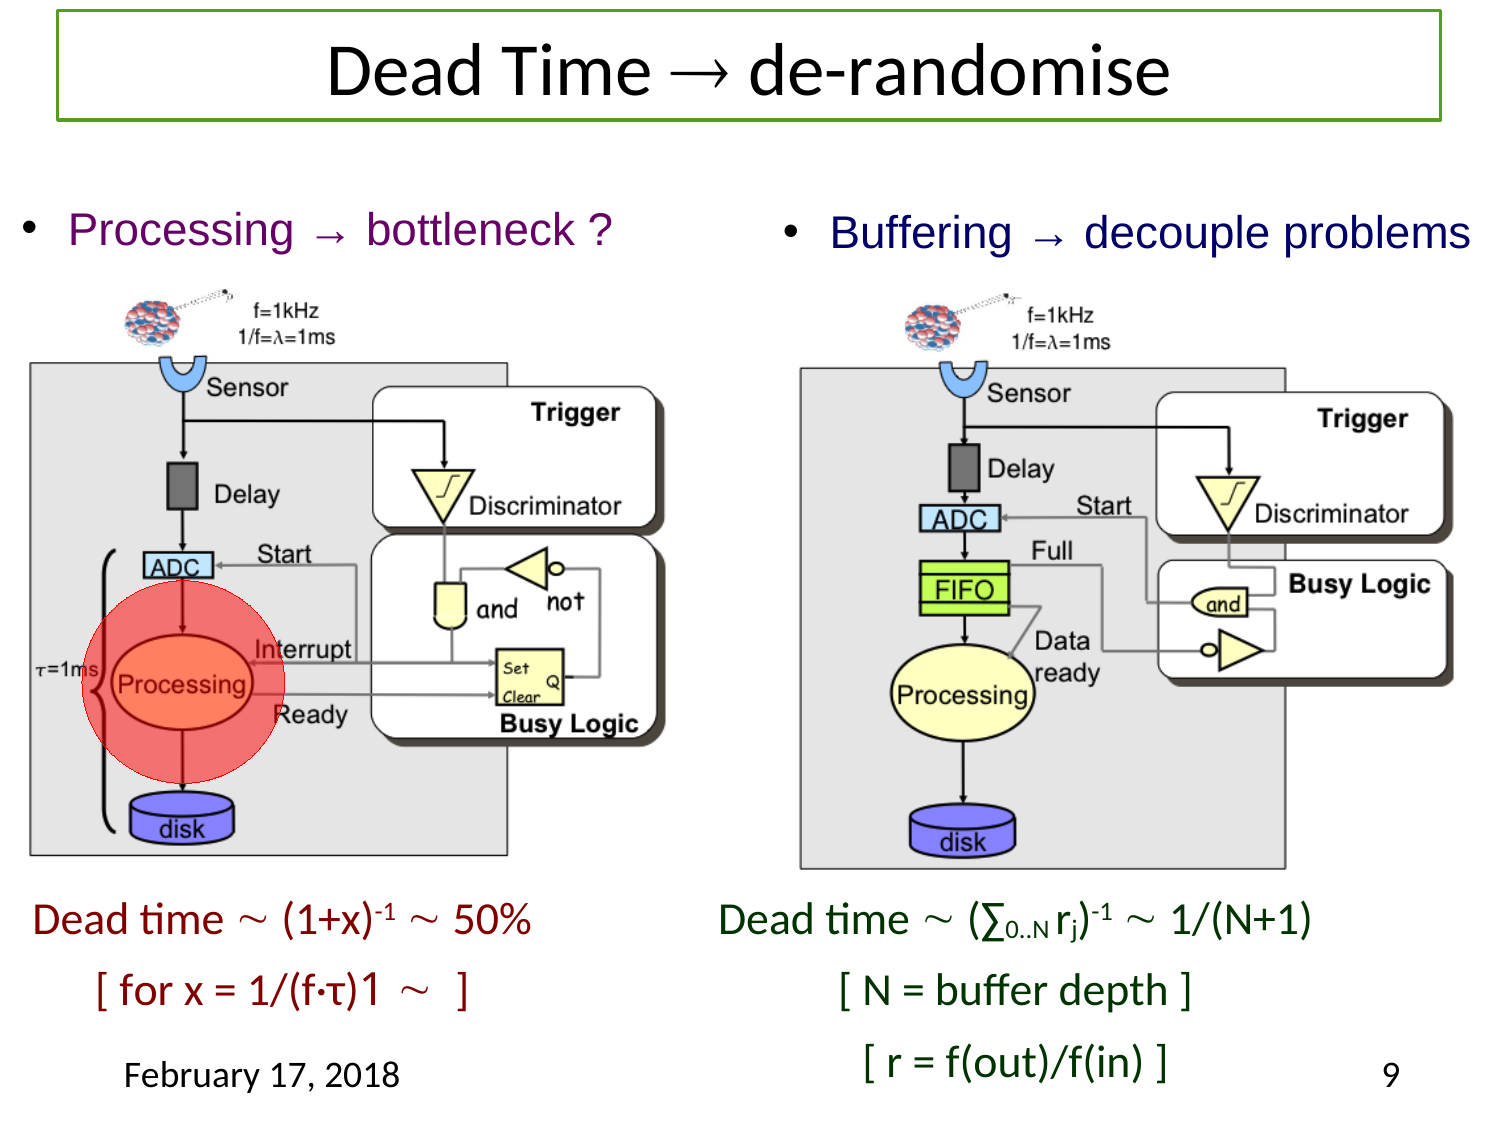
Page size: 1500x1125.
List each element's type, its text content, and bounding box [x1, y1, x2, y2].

list Processing → bottleneck ? [6, 191, 631, 261]
list Dead time ~ (1+x)-1 ~ 50% [ for x = 1/(f·τ)‏ ~ 1 ] [17, 880, 636, 1051]
list Buffering → decouple problems [768, 195, 1489, 286]
title Dead Time  de-randomise [57, 10, 1441, 121]
text_box [81, 580, 285, 784]
picture [19, 279, 680, 881]
list Dead time ~ (∑0..N rj)-1 ~ 1/(N+1) [ N = buffer depth ] [ r = f(out)/f(in) ] [703, 880, 1430, 1093]
picture [794, 286, 1455, 887]
